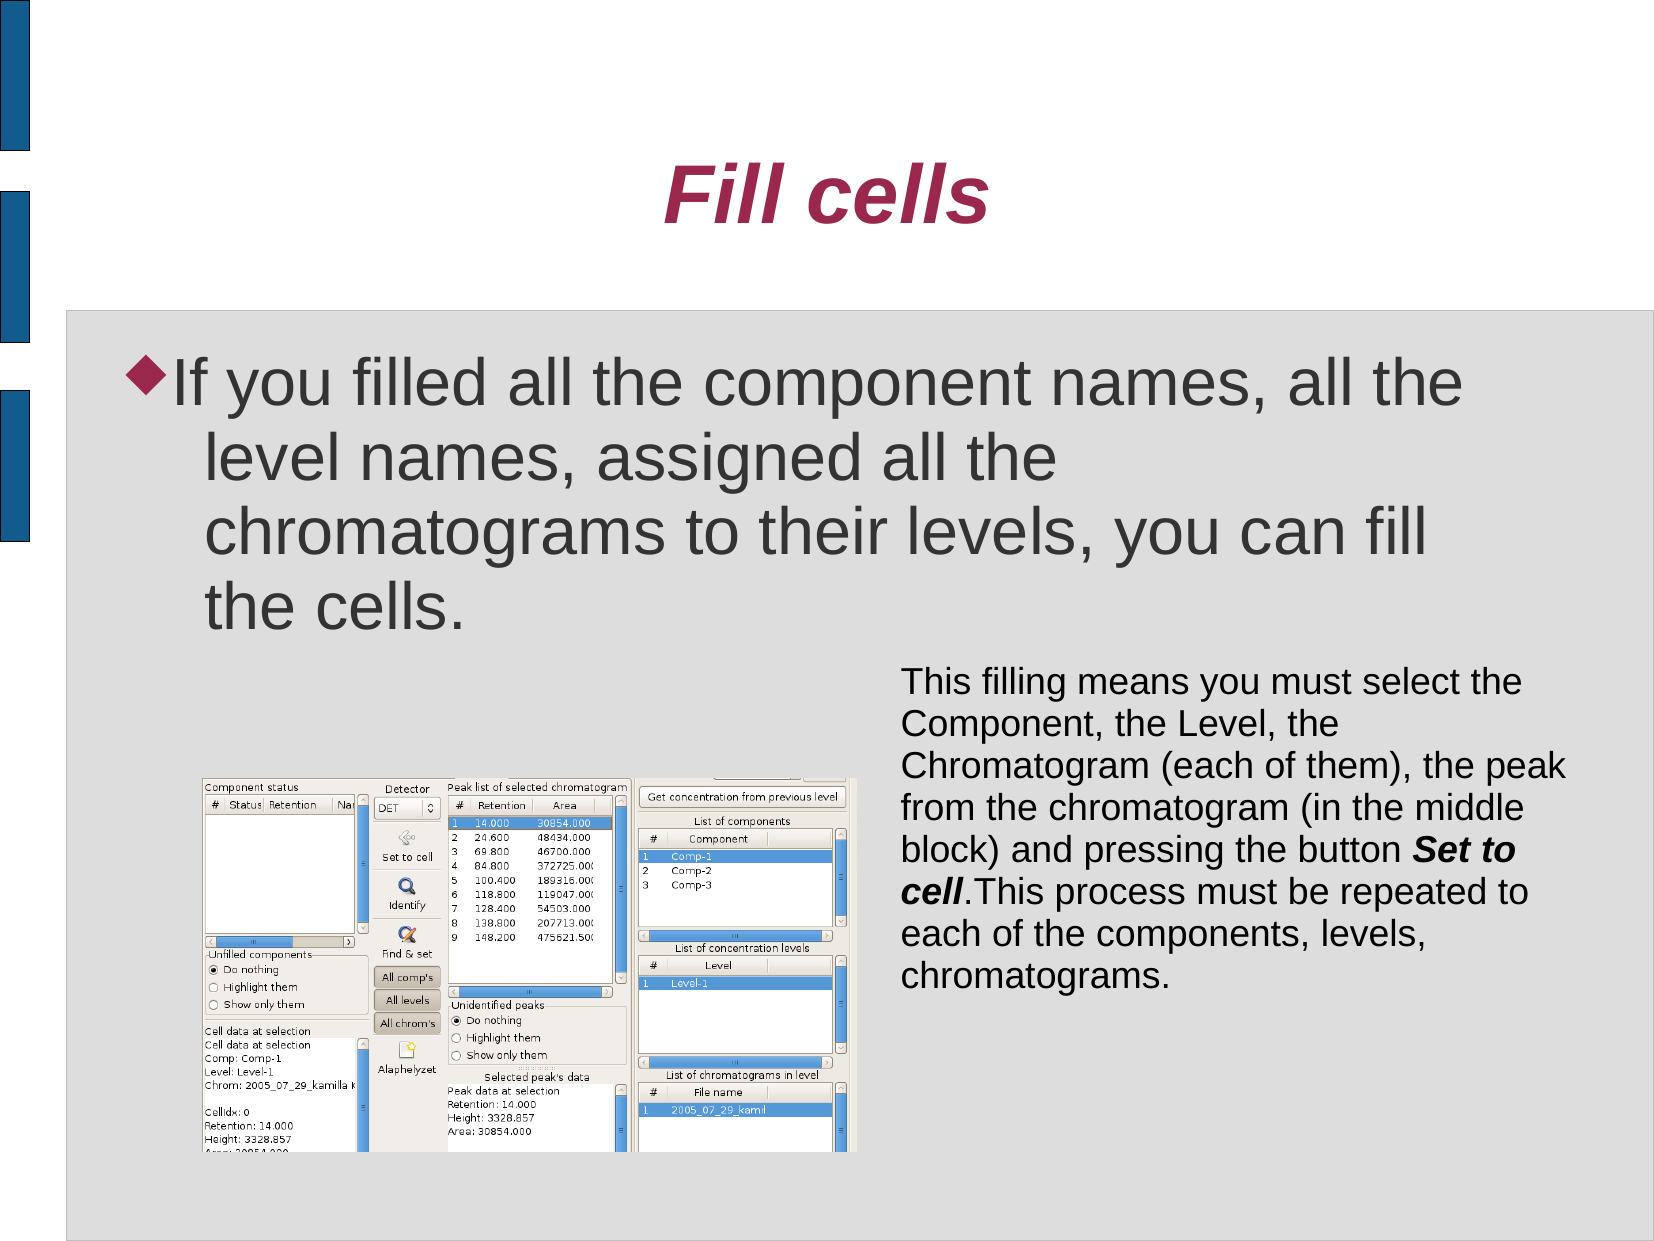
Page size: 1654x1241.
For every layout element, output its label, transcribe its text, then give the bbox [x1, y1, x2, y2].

picture [202, 778, 857, 1152]
title Fill cells [121, 98, 1534, 291]
list If you filled all the component names, all the level names, assigned all the chromatograms to their levels, you can fill the cells. [121, 344, 1534, 1149]
text_box This filling means you must select the Component, the Level, the Chromatogram (each of them), the peak from the chromatogram (in the middle block) and pressing the button Set to cell.This process must be repeated to each of the components, levels, chromatograms. [885, 653, 1595, 1004]
